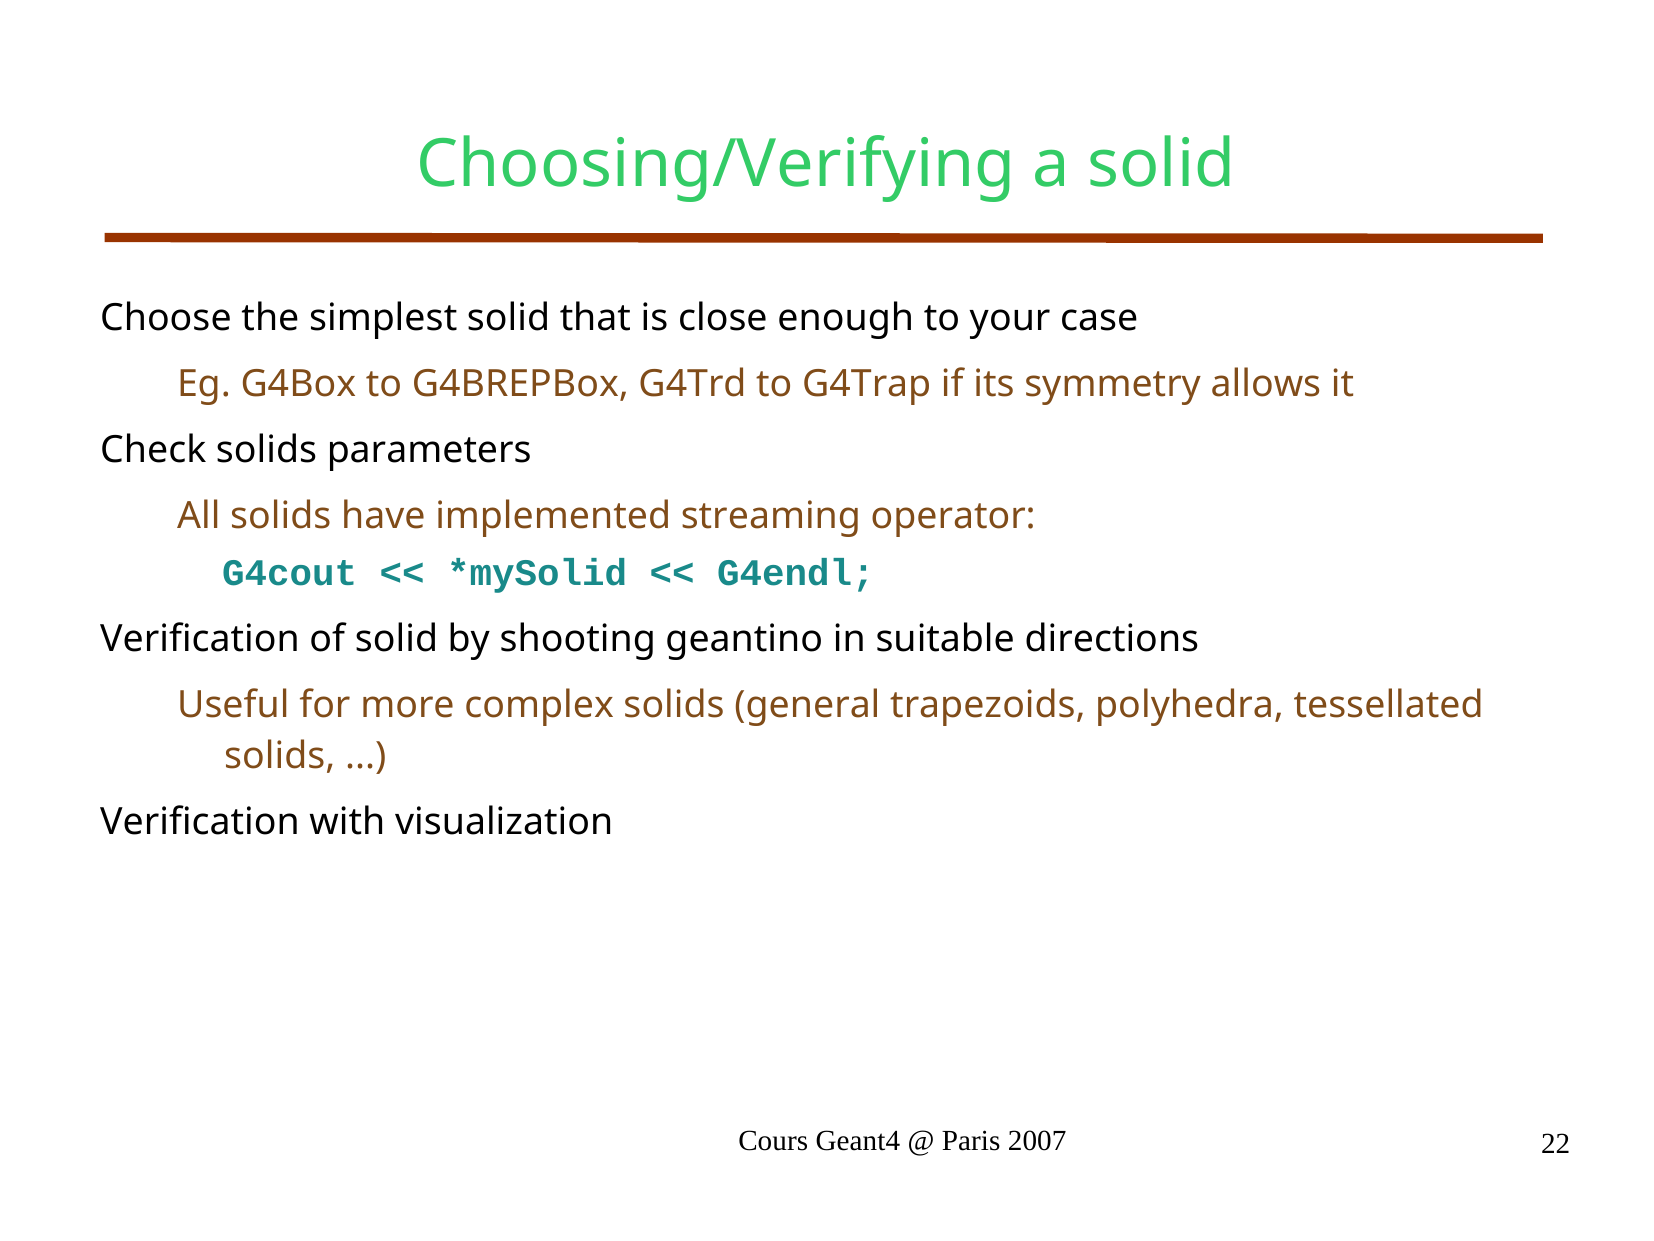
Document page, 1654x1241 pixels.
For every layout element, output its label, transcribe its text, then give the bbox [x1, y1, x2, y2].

title Choosing/Verifying a solid [82, 56, 1571, 250]
list Choose the simplest solid that is close enough to your case Eg. G4Box to G4BREPBox, G4Trd to G4Trap if its symmetry allows it Check solids parameters All solids have implemented streaming operator: G4cout << *mySolid << G4endl; Verification of solid by shooting geantino in suitable directions Useful for more complex solids (general trapezoids, polyhedra, tessellated solids, ...) Verification with visualization [82, 290, 1571, 1094]
